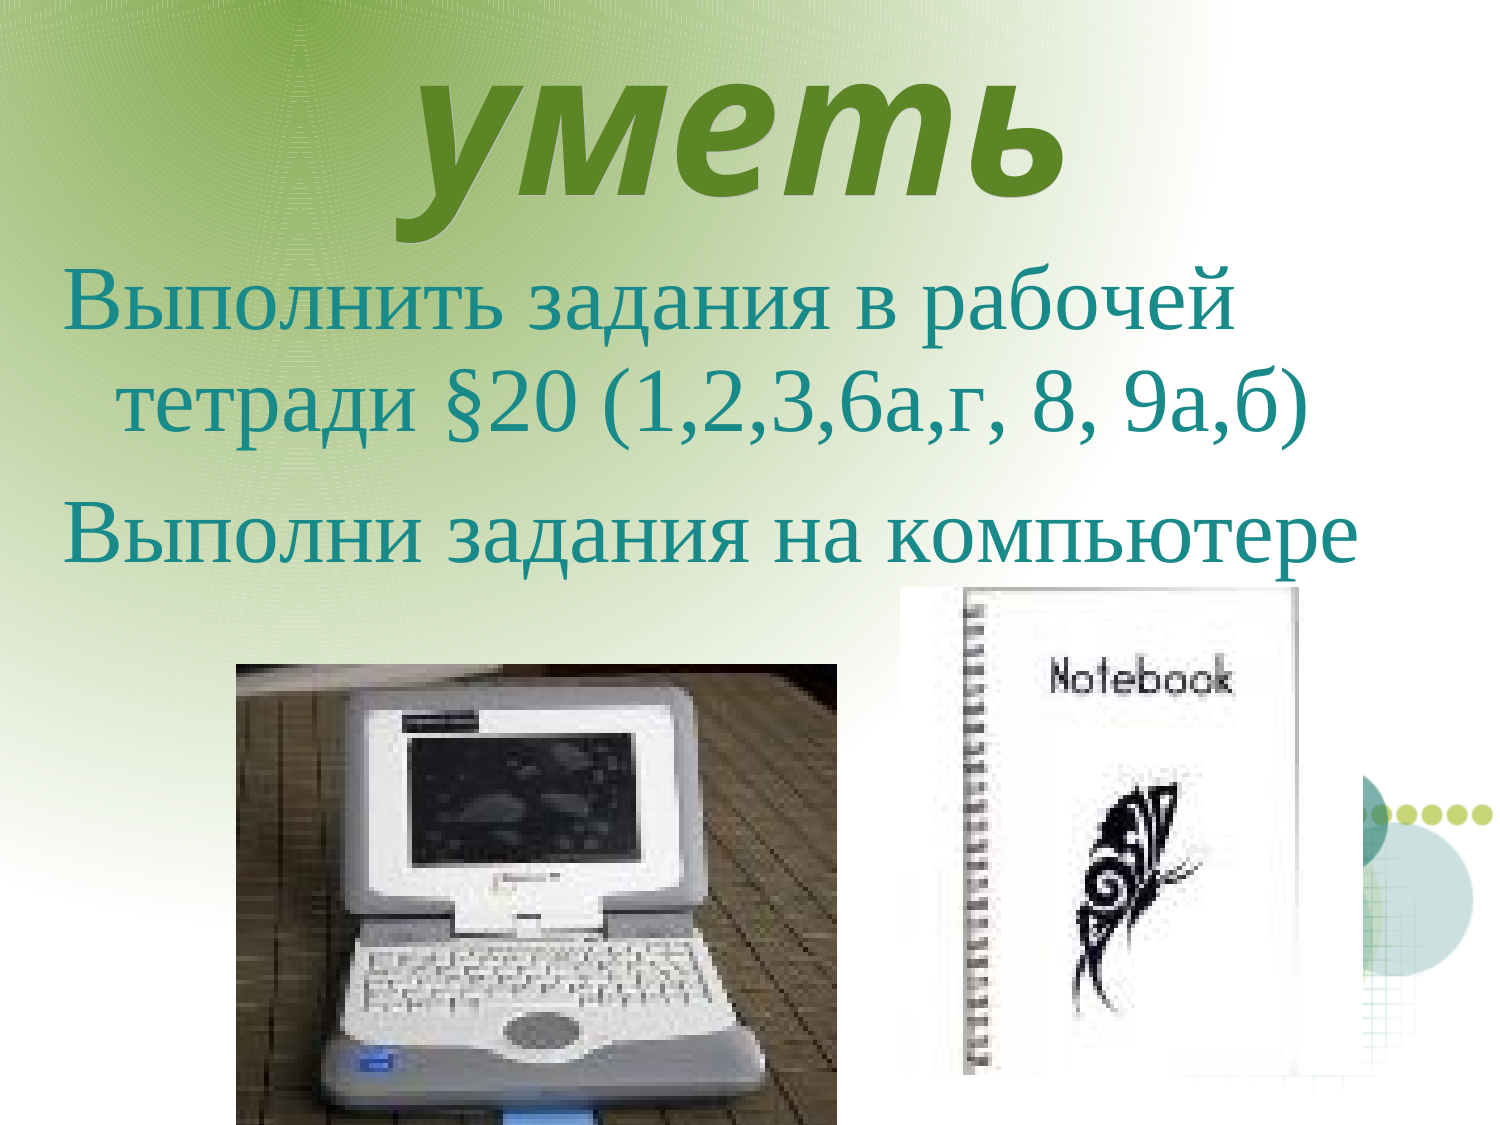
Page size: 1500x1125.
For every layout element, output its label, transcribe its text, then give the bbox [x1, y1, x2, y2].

list Выполнить задания в рабочей тетради §20 (1,2,3,6а,г, 8, 9а,б) Выполни задания на компьютере [29, 240, 1418, 916]
picture [900, 587, 1500, 1098]
title уметь [67, 0, 1418, 240]
picture [236, 664, 837, 1125]
